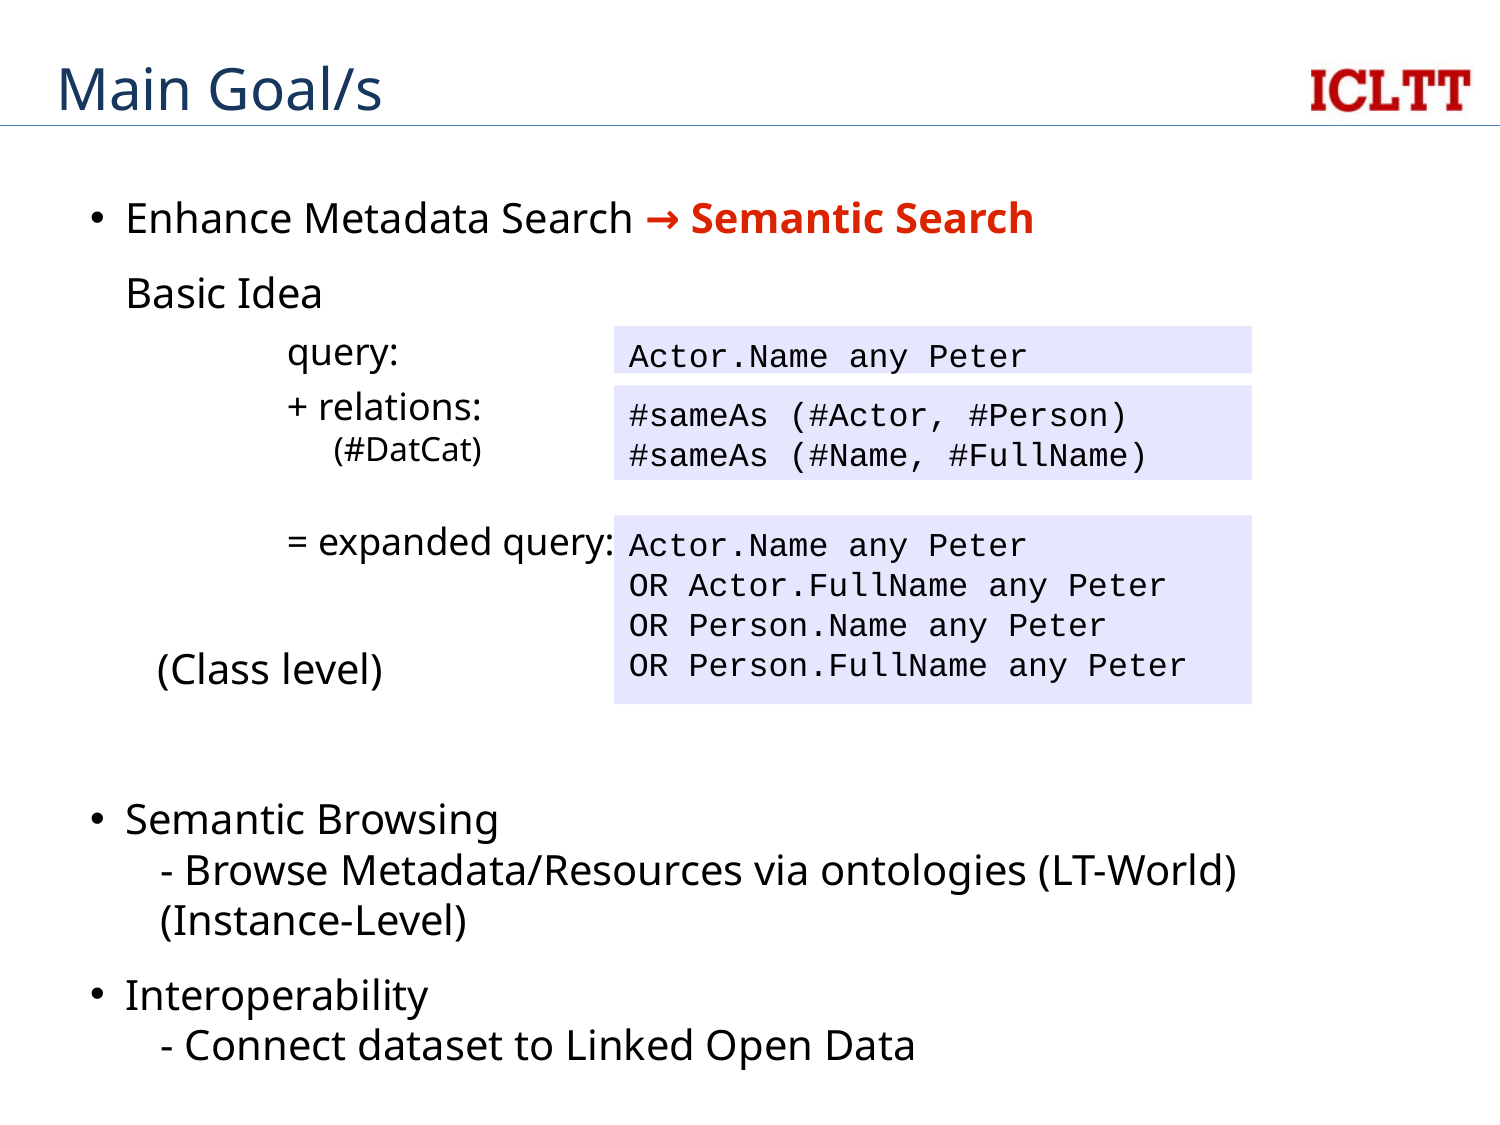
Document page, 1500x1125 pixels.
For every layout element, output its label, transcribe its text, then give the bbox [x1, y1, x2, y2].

title Main Goal/s [41, 45, 1426, 126]
text_box Actor.Name any Peter OR Actor.FullName any Peter OR Person.Name any Peter OR Person.FullName any Peter [614, 515, 1252, 705]
text_box Actor.Name any Peter [614, 326, 1253, 374]
list Enhance Metadata Search → Semantic Search Basic Idea query: + relations: (#DatCat) = expanded query: (Class level) Semantic Browsing - Browse Metadata/Resources via ontologies (LT-World) (Instance-Level) Interoperability - Connect dataset to Linked Open Data [75, 184, 1500, 1125]
text_box #sameAs (#Actor, #Person) #sameAs (#Name, #FullName) [614, 385, 1253, 480]
picture [1426, 61, 1475, 121]
